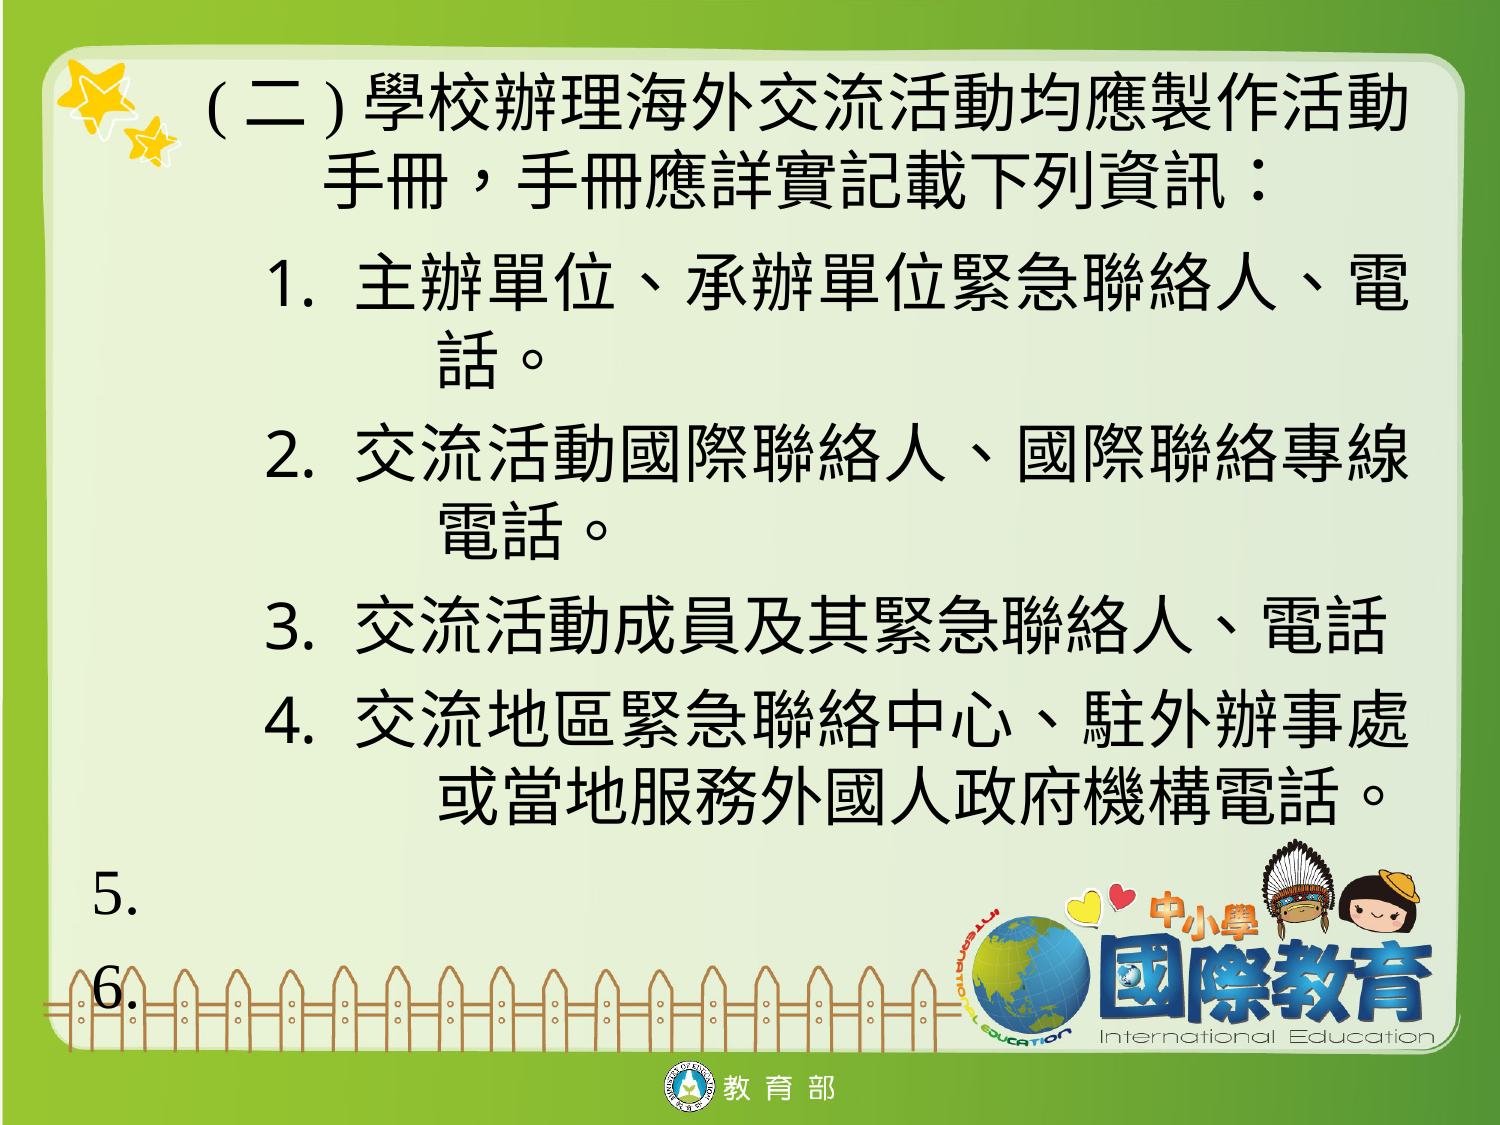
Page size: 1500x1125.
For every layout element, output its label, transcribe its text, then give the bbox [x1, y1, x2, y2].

list (二)學校辦理海外交流活動均應製作活動手冊，手冊應詳實記載下列資訊： 主辦單位、承辦單位緊急聯絡人、電話。 交流活動國際聯絡人、國際聯絡專線電話。 交流活動成員及其緊急聯絡人、電話 交流地區緊急聯絡中心、駐外辦事處或當地服務外國人政府機構電話。 [76, 54, 1427, 982]
